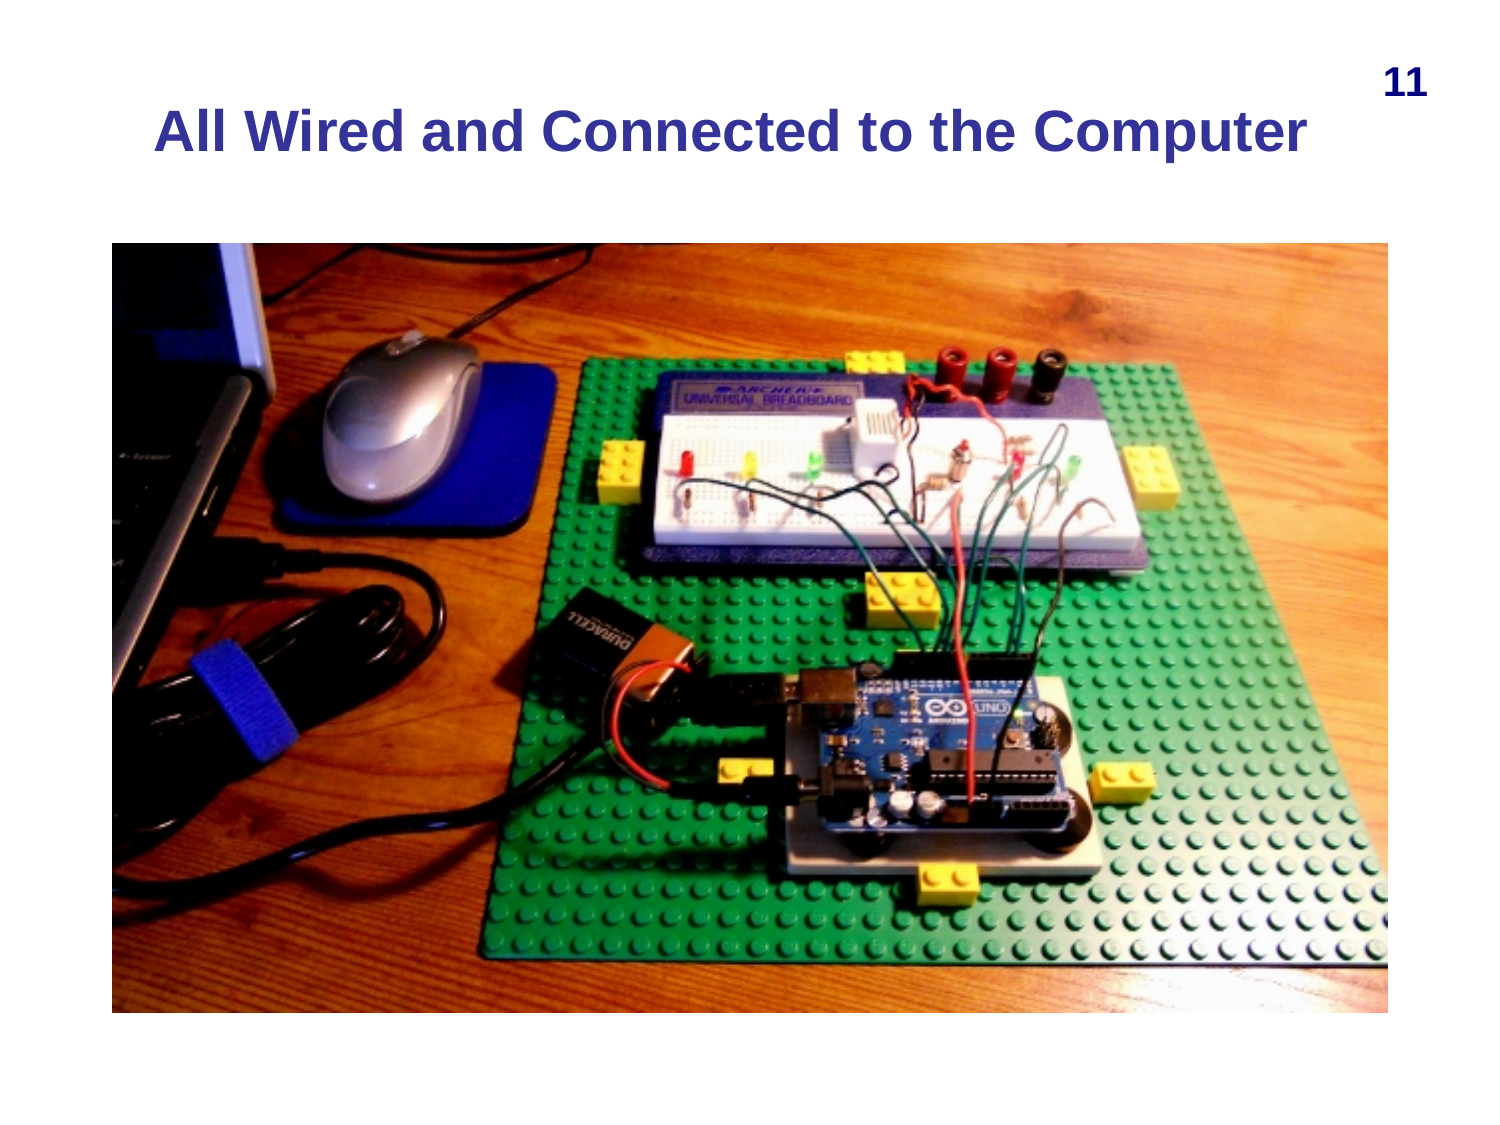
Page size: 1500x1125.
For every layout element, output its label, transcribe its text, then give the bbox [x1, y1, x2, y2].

title All Wired and Connected to the Computer [75, 75, 1388, 188]
picture [112, 243, 1388, 1013]
text_box 11 [1350, 47, 1463, 113]
